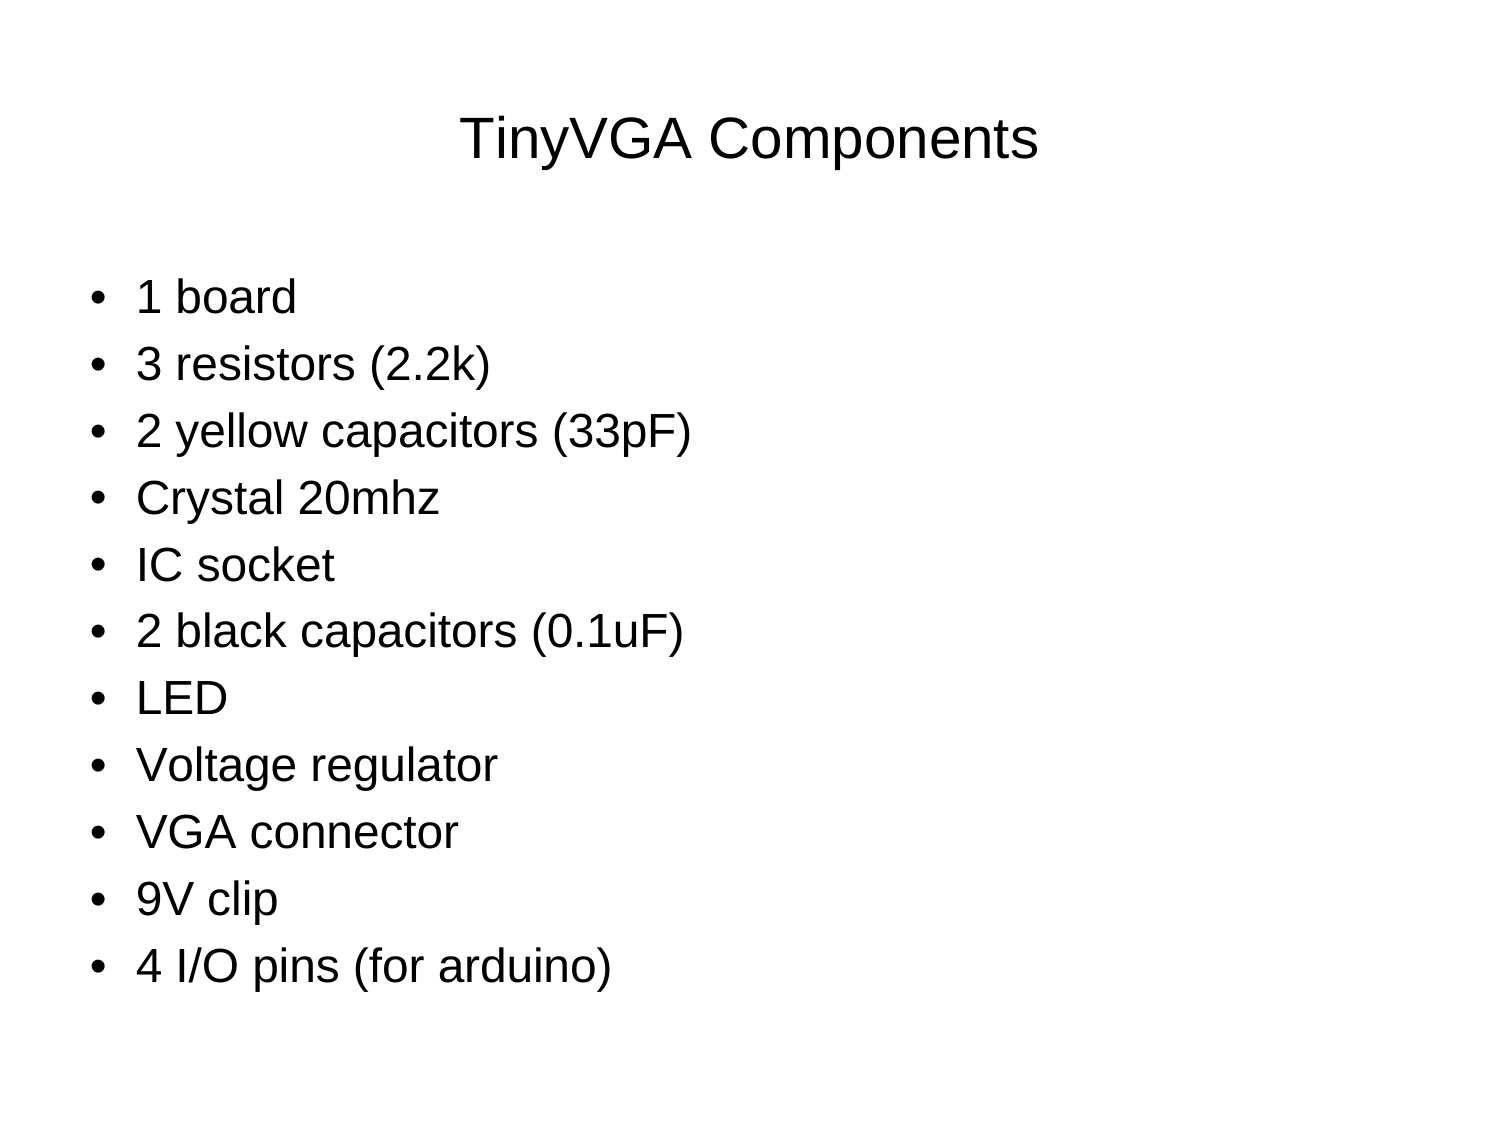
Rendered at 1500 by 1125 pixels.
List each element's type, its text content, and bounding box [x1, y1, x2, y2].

title TinyVGA Components [75, 44, 1426, 233]
list 1 board 3 resistors (2.2k) 2 yellow capacitors (33pF) Crystal 20mhz IC socket 2 black capacitors (0.1uF) LED Voltage regulator VGA connector 9V clip 4 I/O pins (for arduino) [75, 262, 1426, 1006]
